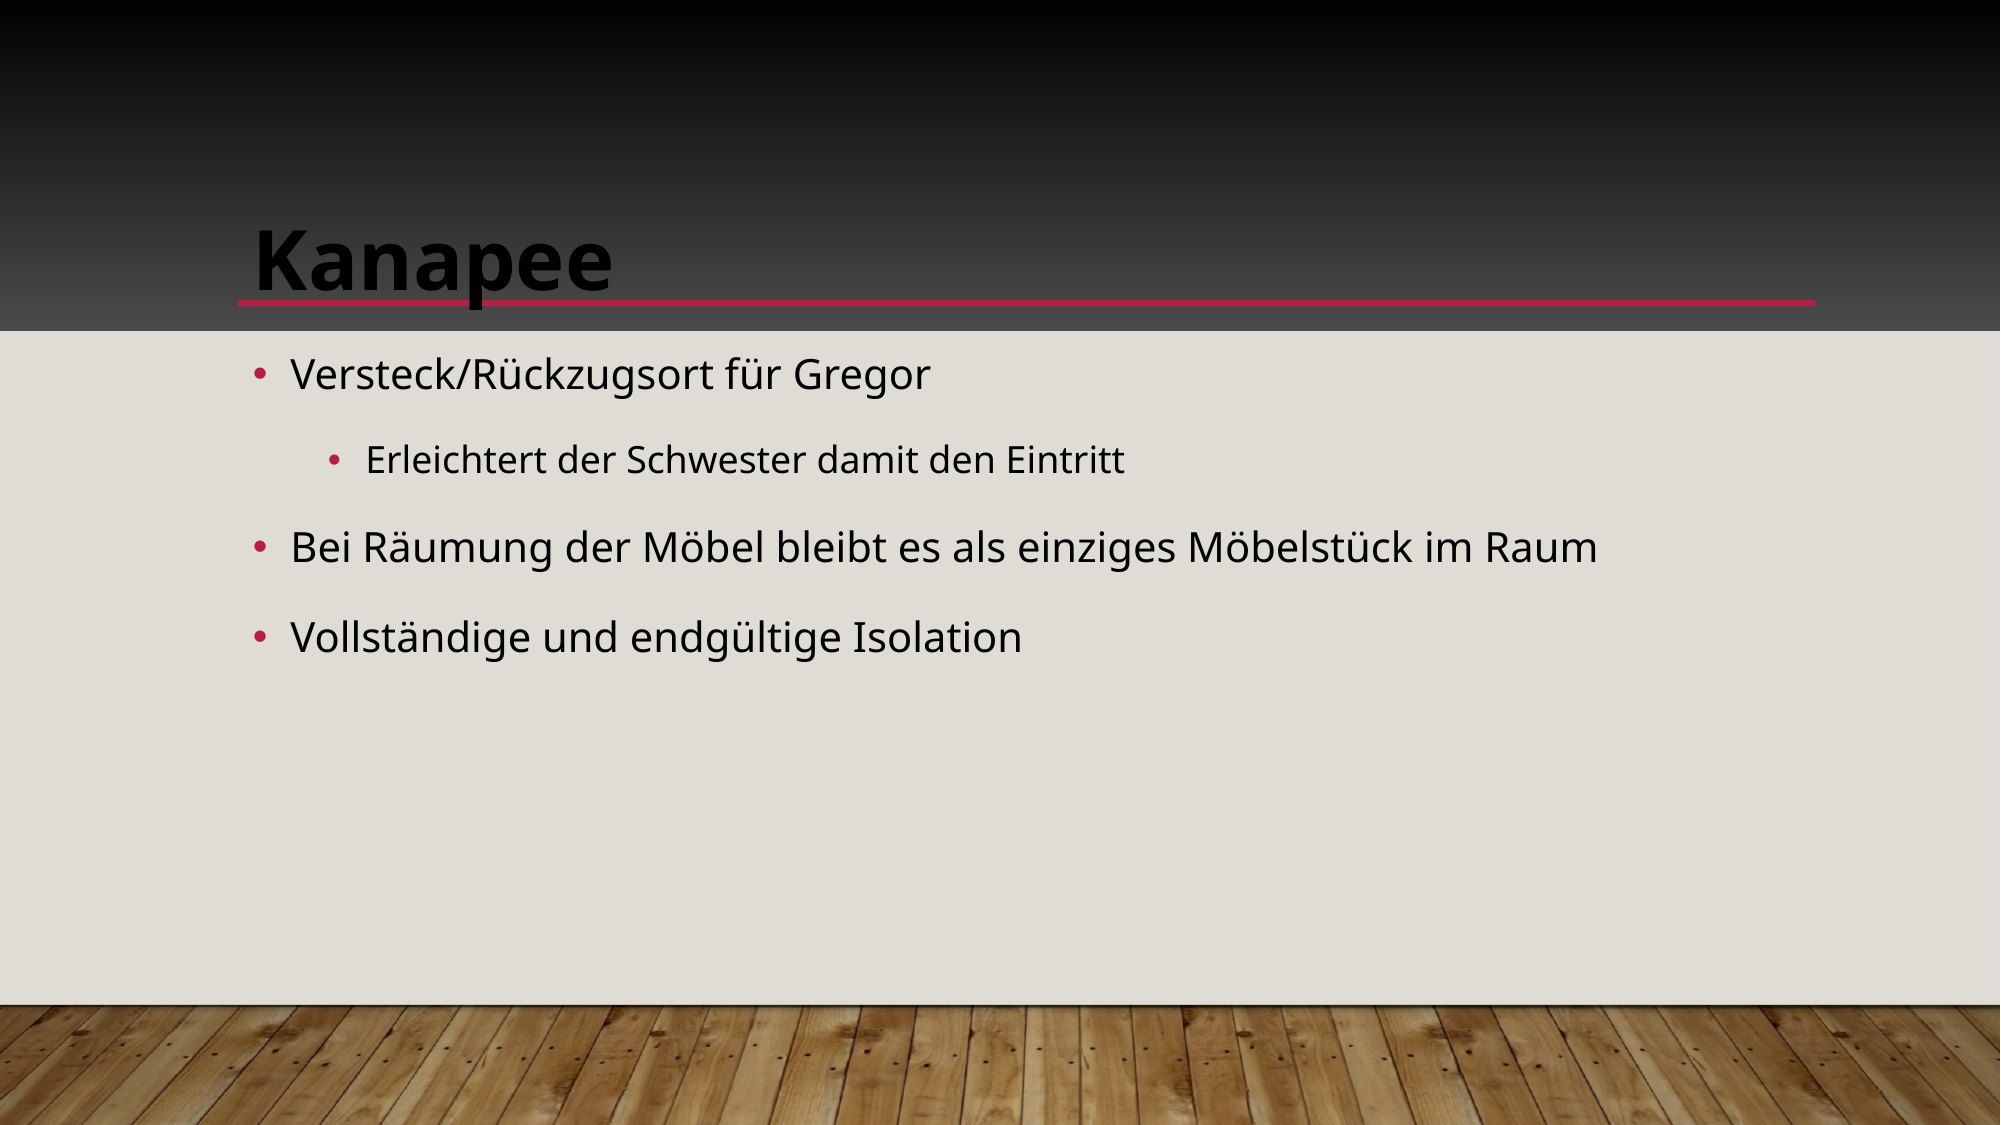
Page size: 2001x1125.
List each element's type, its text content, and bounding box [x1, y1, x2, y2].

title Kanapee [238, 210, 1814, 330]
list Versteck/Rückzugsort für Gregor Erleichtert der Schwester damit den Eintritt Bei Räumung der Möbel bleibt es als einziges Möbelstück im Raum Vollständige und endgültige Isolation [238, 330, 1814, 897]
picture [0, 1005, 2000, 1125]
